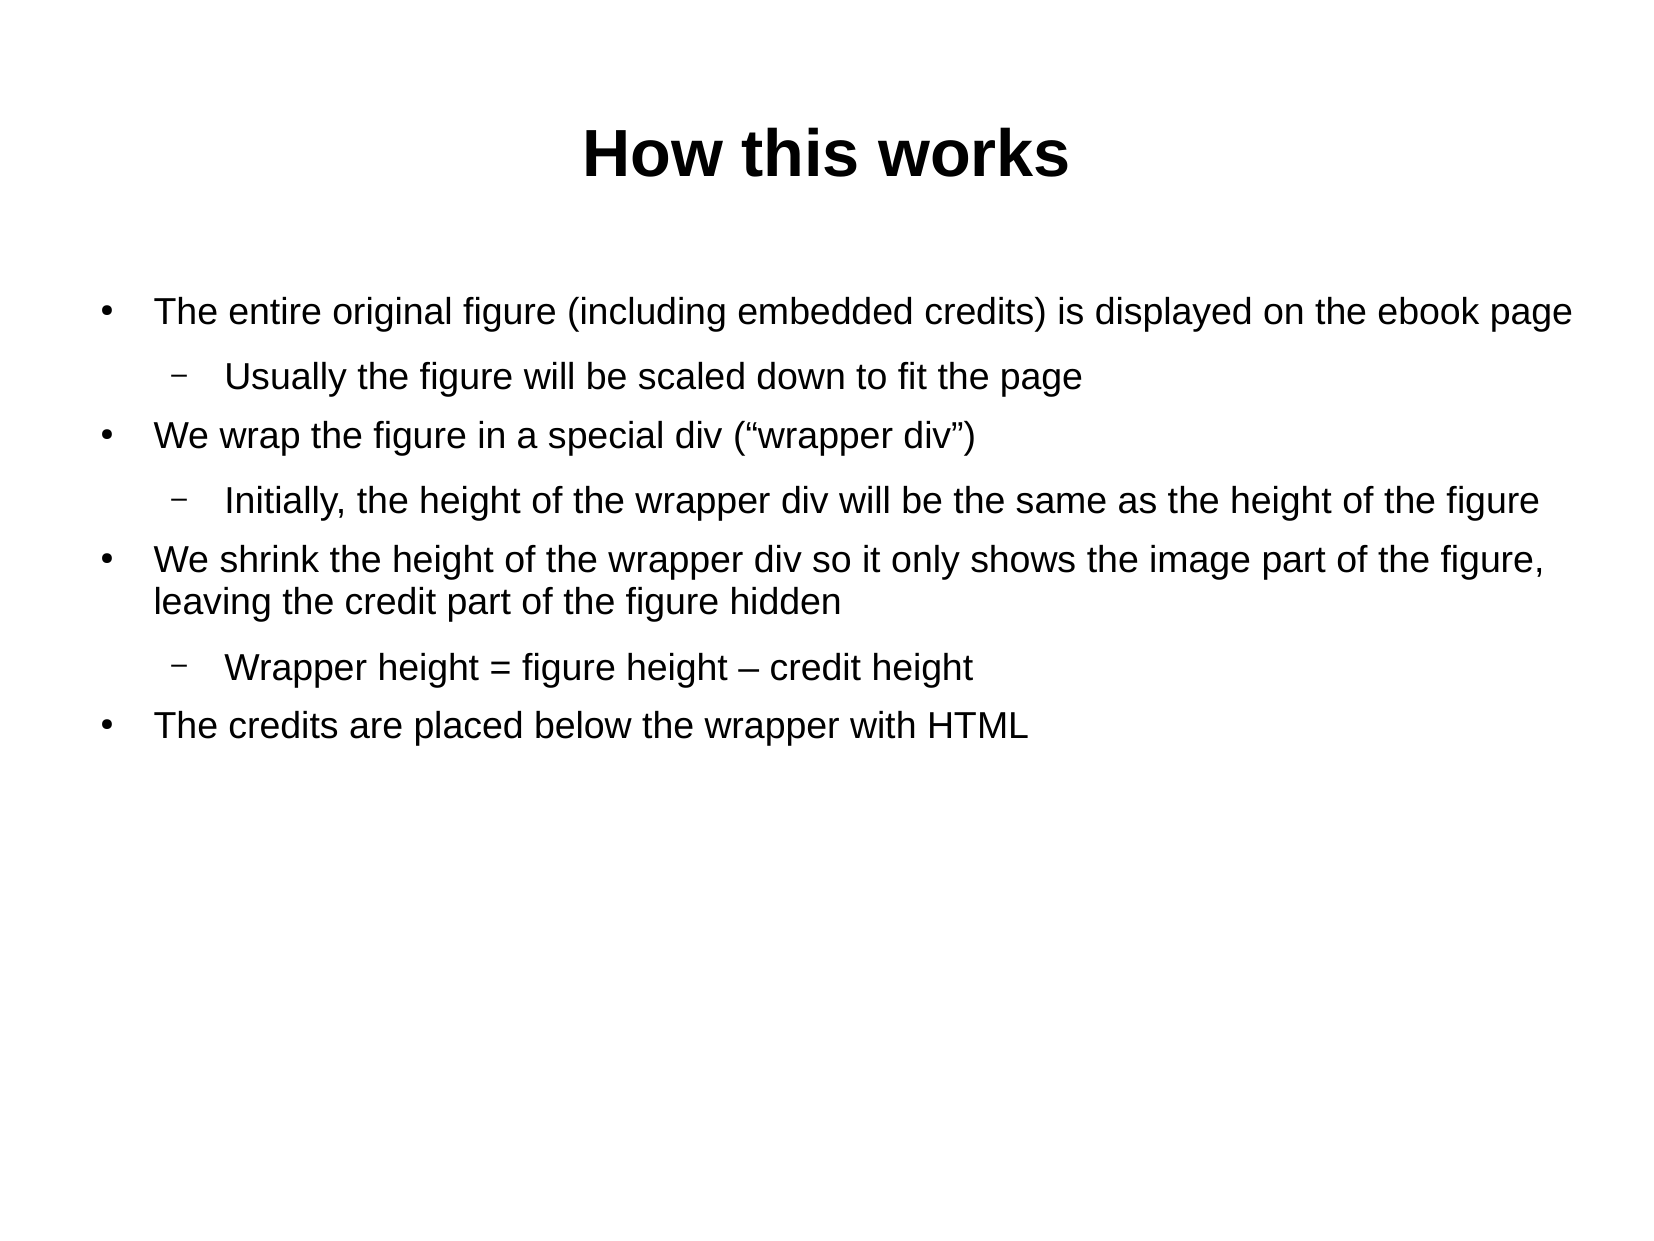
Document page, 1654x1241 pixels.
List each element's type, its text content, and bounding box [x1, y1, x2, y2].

list The entire original figure (including embedded credits) is displayed on the ebook page Usually the figure will be scaled down to fit the page We wrap the figure in a special div (“wrapper div”) Initially, the height of the wrapper div will be the same as the height of the figure We shrink the height of the wrapper div so it only shows the image part of the figure, leaving the credit part of the figure hidden Wrapper height = figure height – credit height The credits are placed below the wrapper with HTML [82, 290, 1591, 1111]
title How this works [82, 49, 1571, 257]
